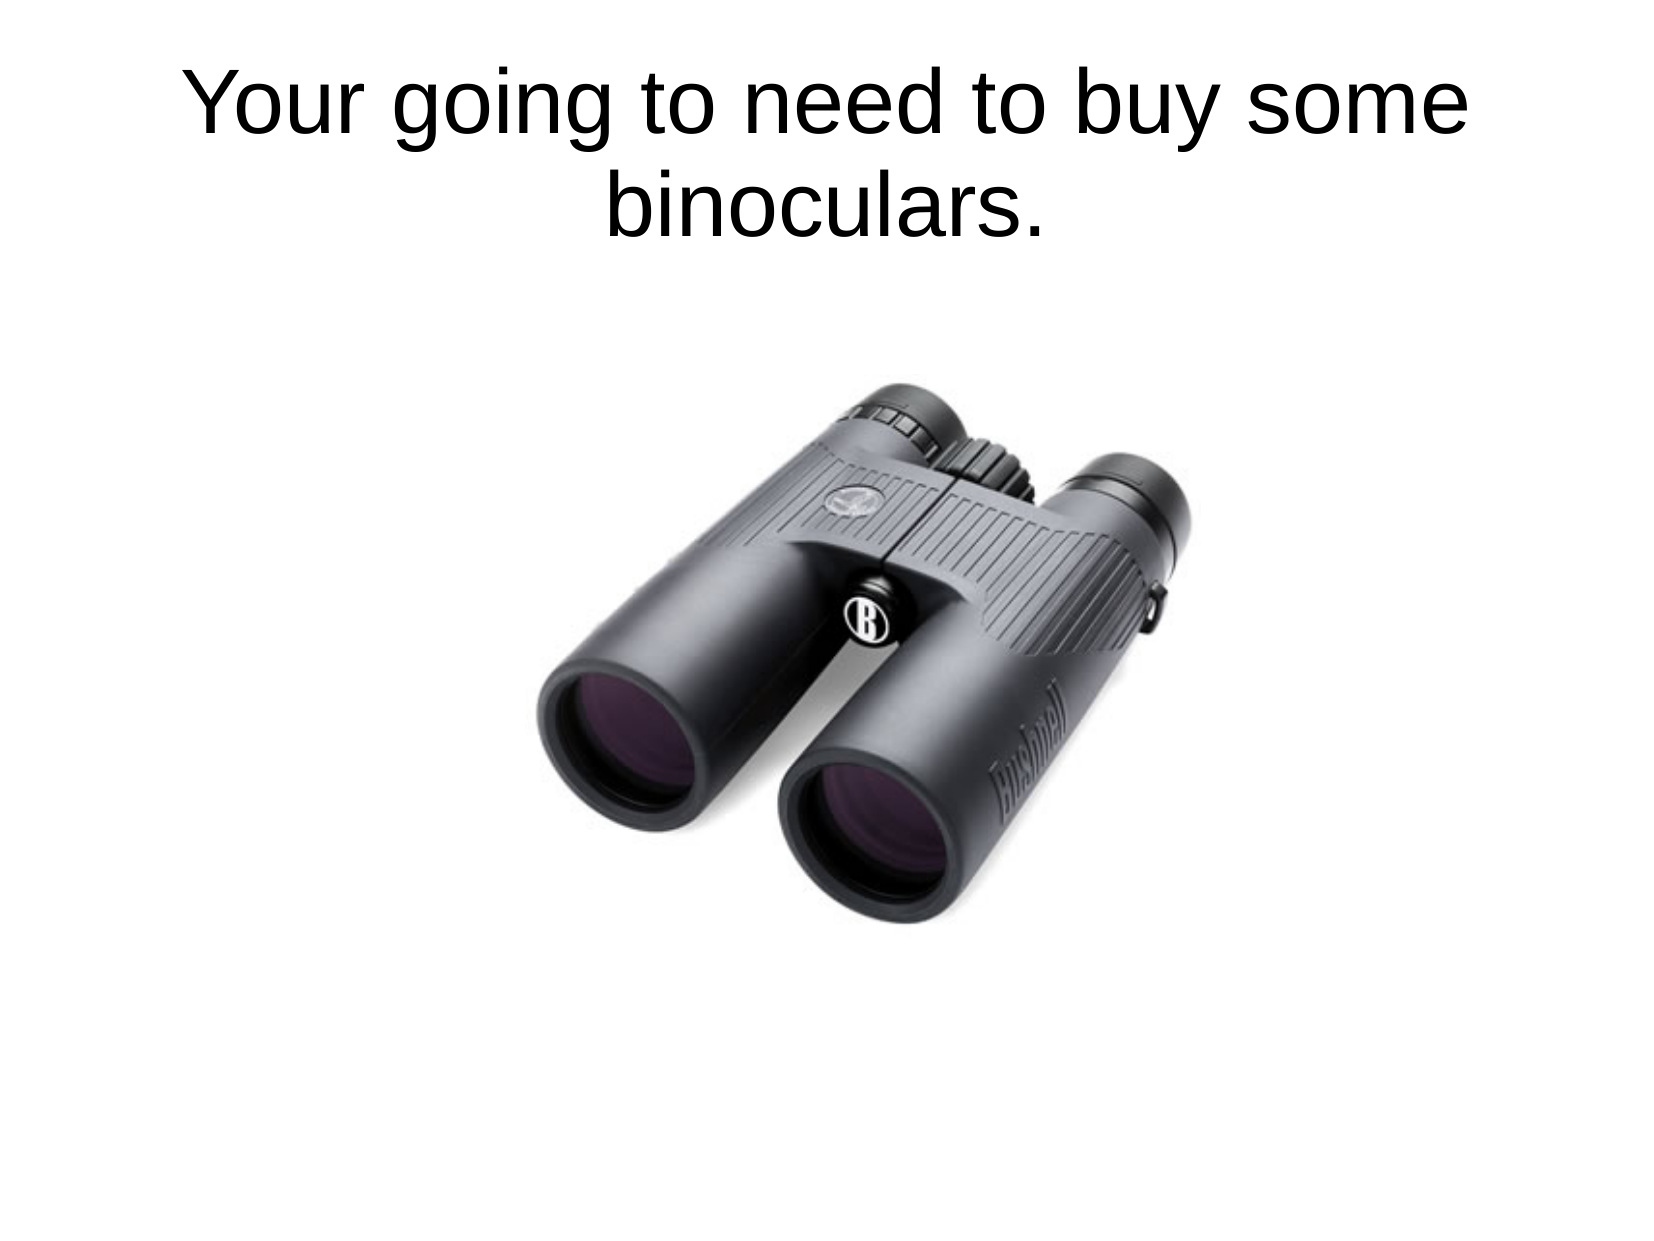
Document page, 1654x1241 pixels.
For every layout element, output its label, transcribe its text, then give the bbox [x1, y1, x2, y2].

picture [525, 374, 1201, 938]
title Your going to need to buy some binoculars. [82, 47, 1571, 259]
